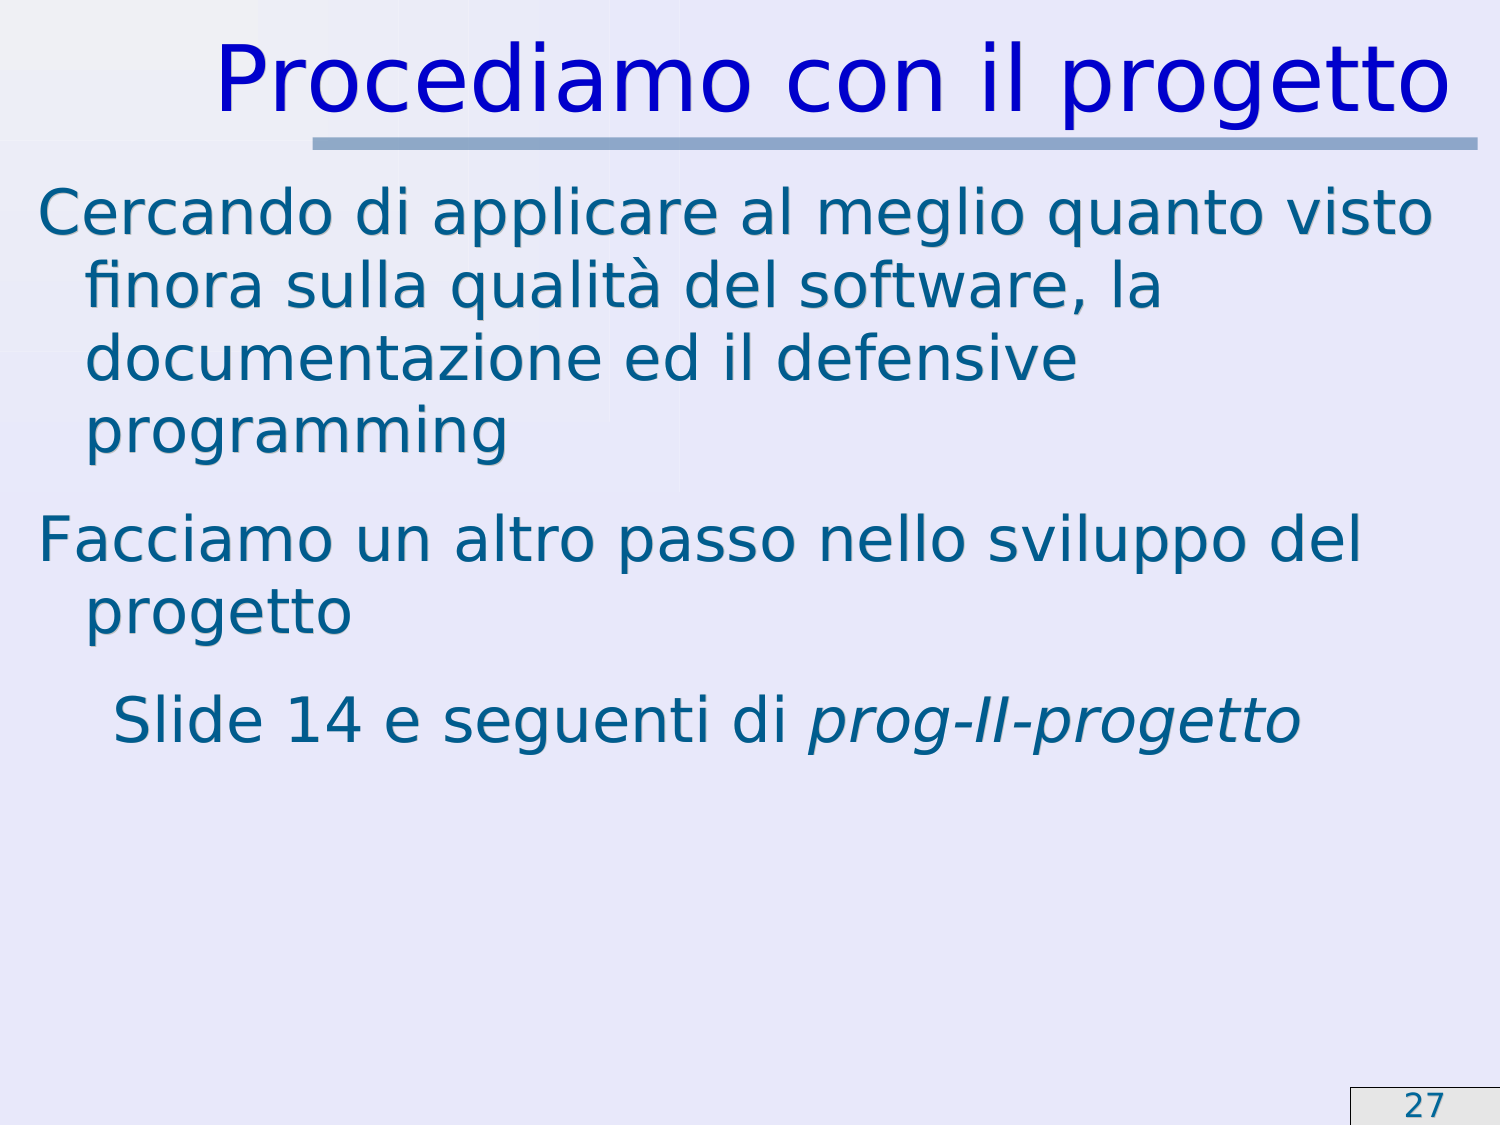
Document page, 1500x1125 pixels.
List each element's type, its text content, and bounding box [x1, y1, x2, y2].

title Procediamo con il progetto [0, 0, 1470, 141]
text_box Cercando di applicare al meglio quanto visto finora sulla qualità del software, la documentazione ed il defensive programming Facciamo un altro passo nello sviluppo del progetto Slide 14 e seguenti di prog-II-progetto [37, 176, 1463, 757]
